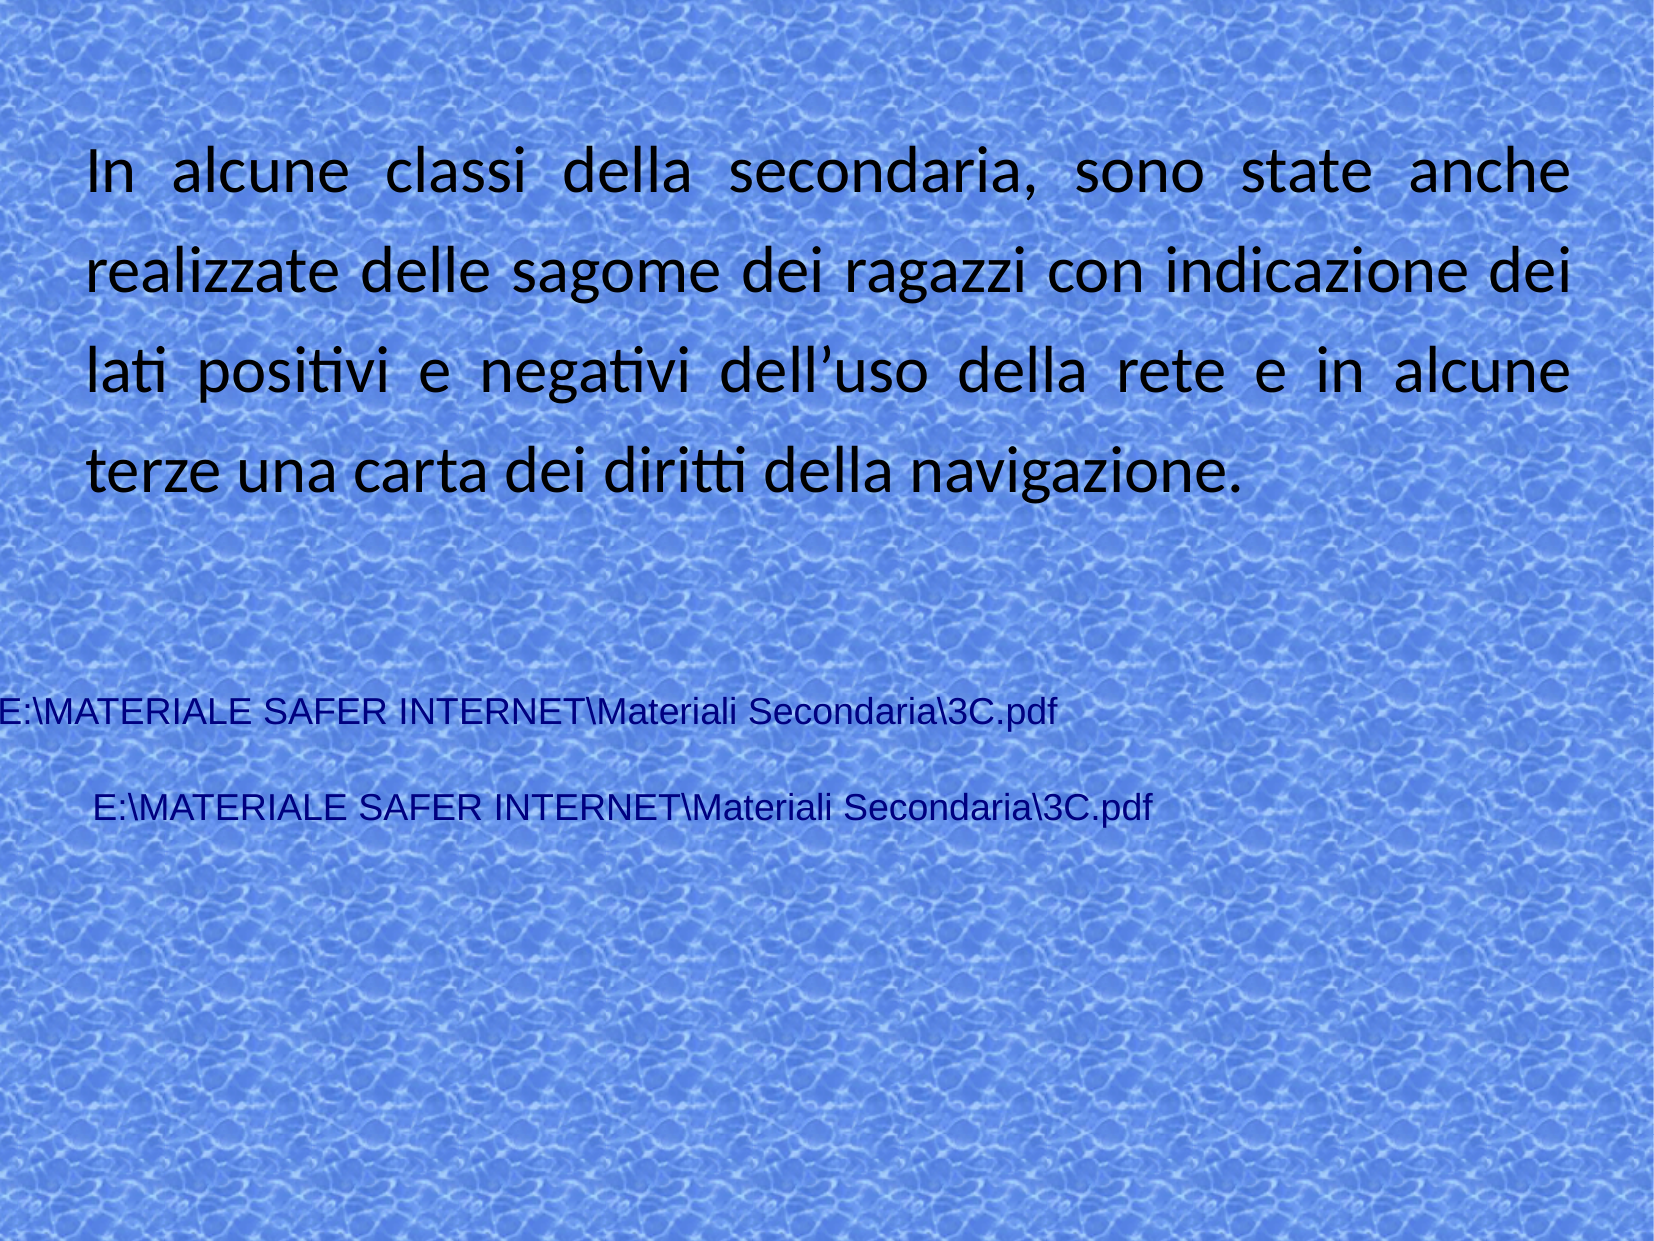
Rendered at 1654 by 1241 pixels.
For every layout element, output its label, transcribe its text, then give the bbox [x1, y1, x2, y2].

picture [0, 0, 1654, 1241]
text_box E:\MATERIALE SAFER INTERNET\Materiali Secondaria\3C.pdf [77, 779, 1170, 837]
list In alcune classi della secondaria, sono state anche realizzate delle sagome dei ragazzi con indicazione dei lati positivi e negativi dell’uso della rete e in alcune terze una carta dei diritti della navigazione. [85, 109, 1574, 615]
text_box E:\MATERIALE SAFER INTERNET\Materiali Secondaria\3C.pdf [0, 683, 1075, 741]
